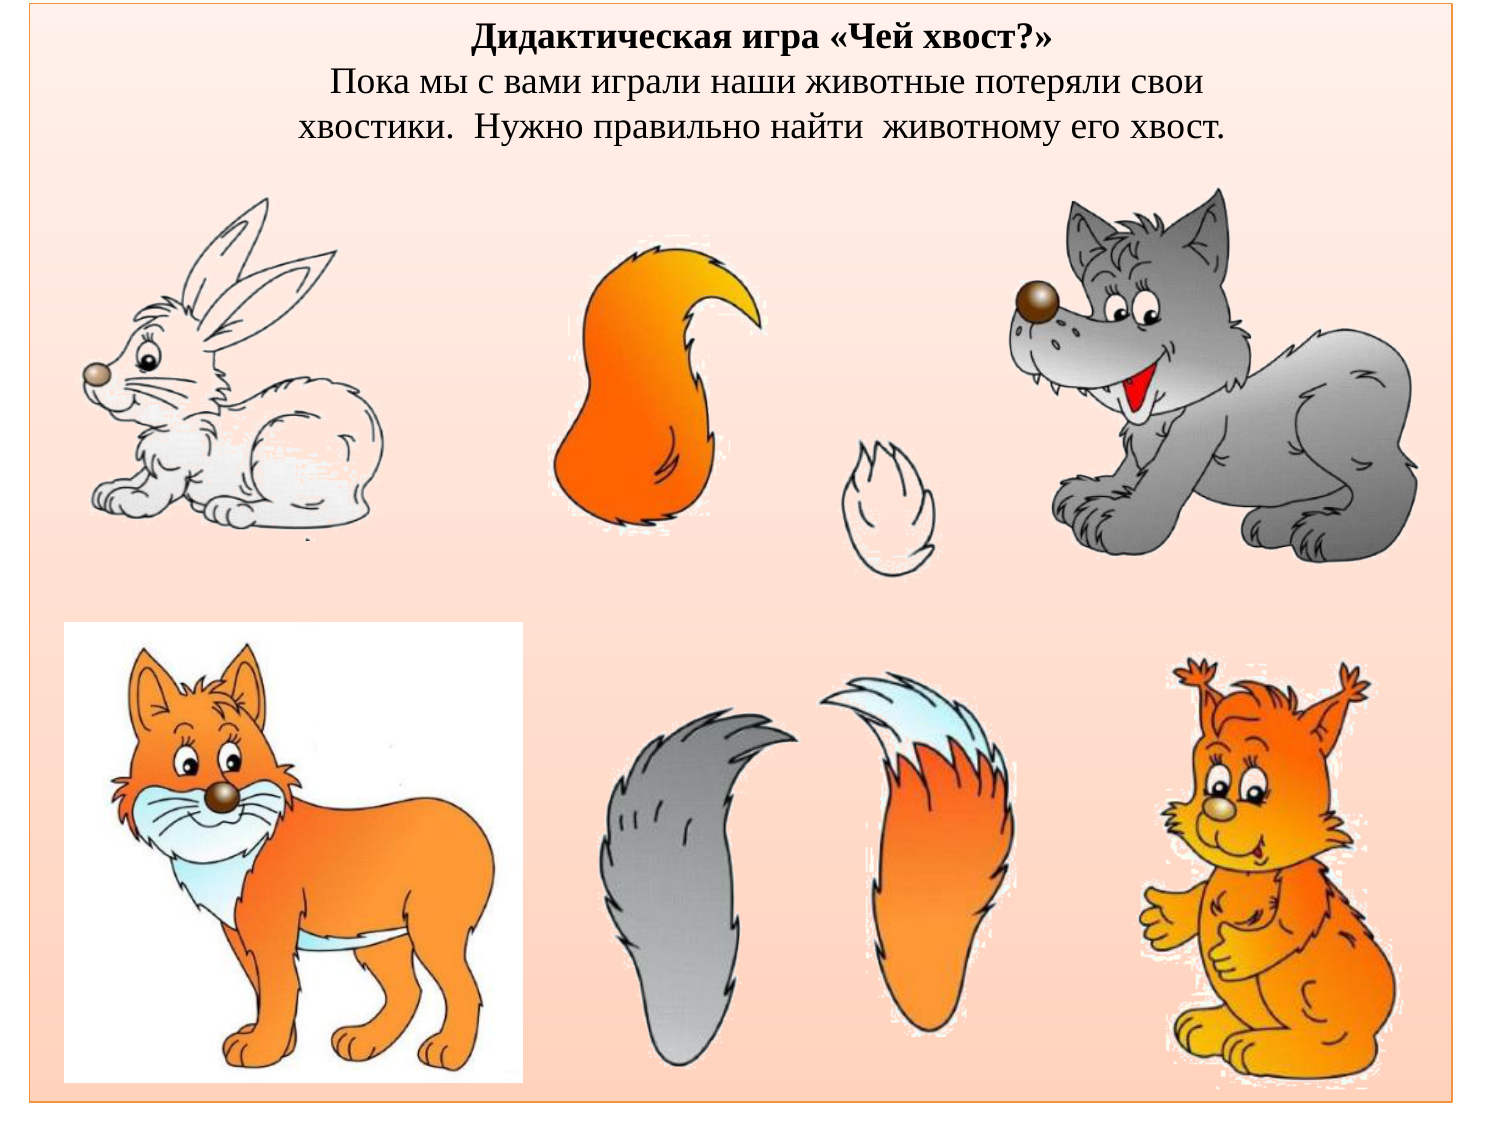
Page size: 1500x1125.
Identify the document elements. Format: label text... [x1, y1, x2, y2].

text_box [29, 3, 1452, 1102]
picture [64, 622, 523, 1083]
picture [830, 422, 958, 586]
picture [572, 656, 801, 1078]
text_box Дидактическая игра «Чей хвост?» Пока мы с вами играли наши животные потеряли свои хвостики. Нужно правильно найти животному его хвост. [264, 3, 1270, 154]
picture [54, 180, 402, 541]
picture [960, 180, 1452, 586]
picture [1116, 614, 1424, 1102]
picture [816, 647, 1031, 1037]
picture [548, 215, 768, 541]
